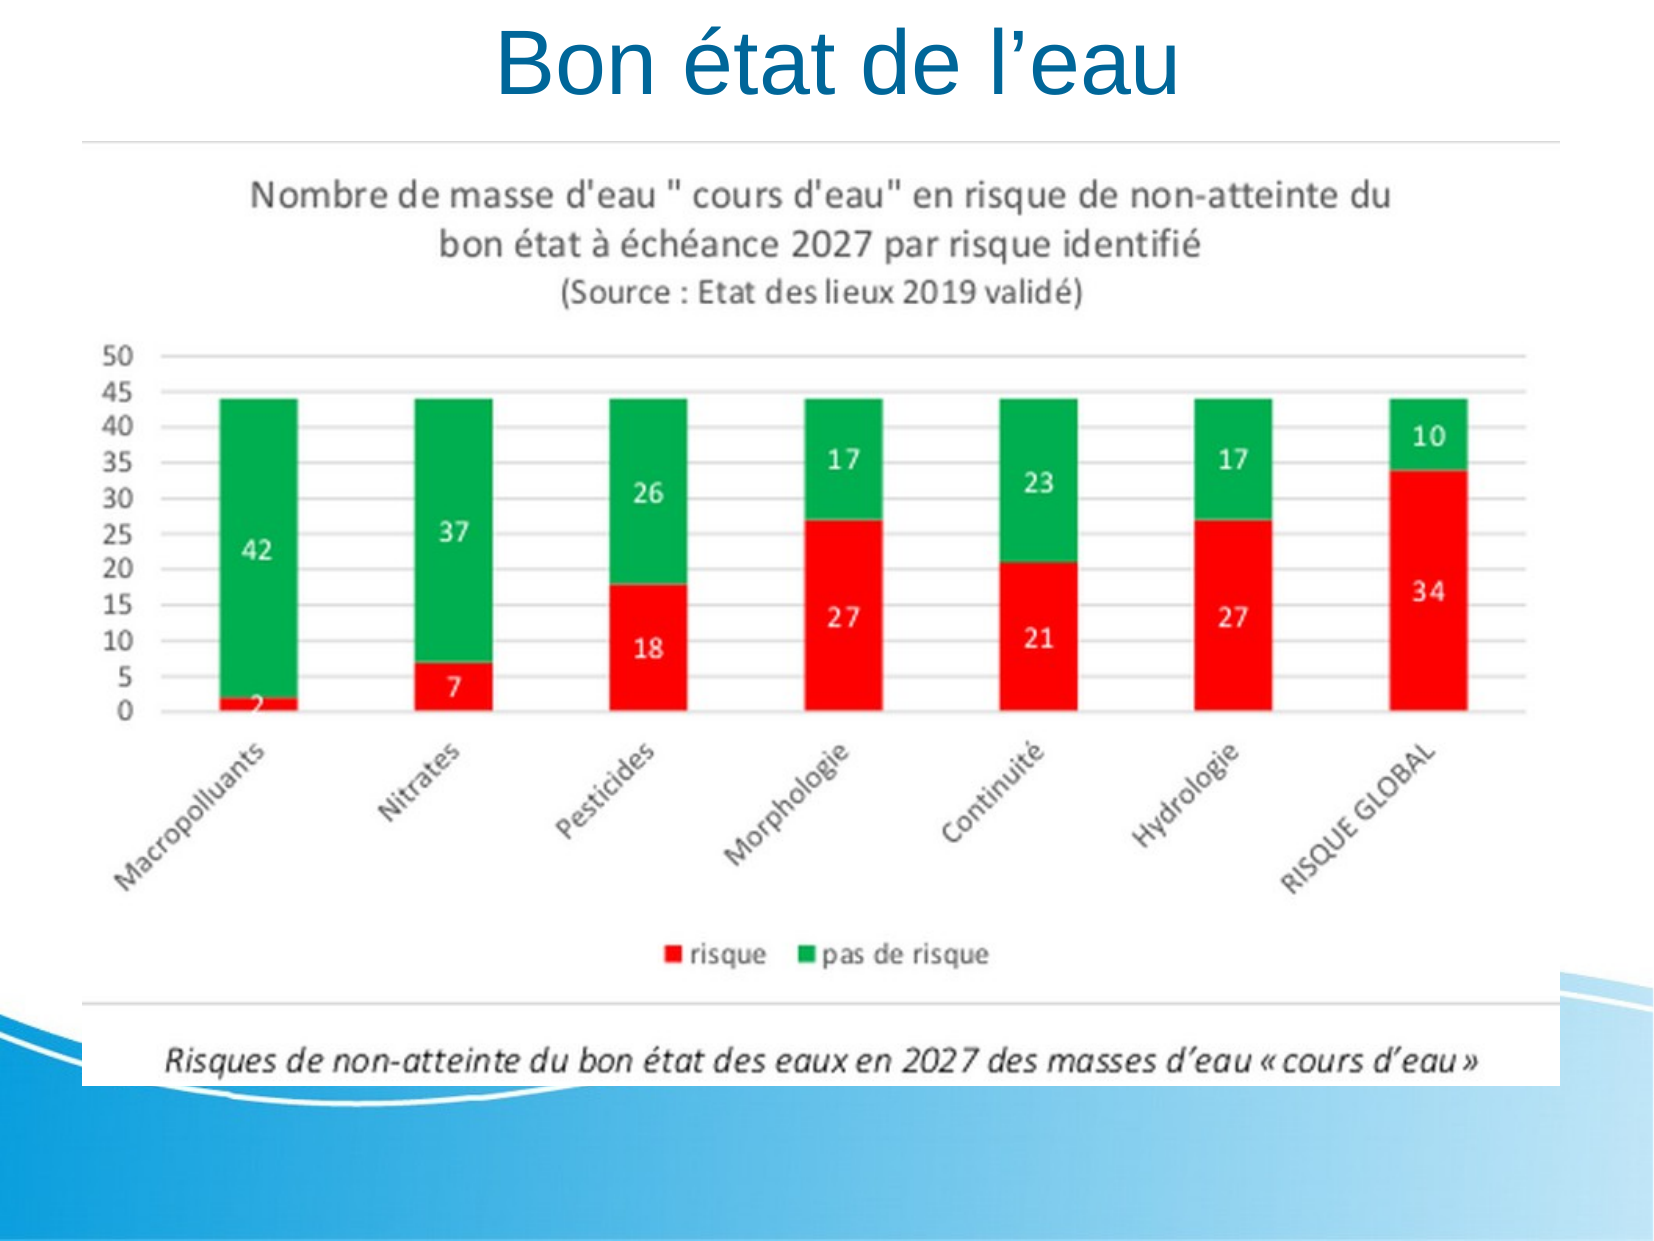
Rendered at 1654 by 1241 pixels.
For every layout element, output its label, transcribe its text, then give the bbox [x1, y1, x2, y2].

picture [0, 141, 1654, 1241]
title Bon état de l’eau [330, 11, 1347, 141]
